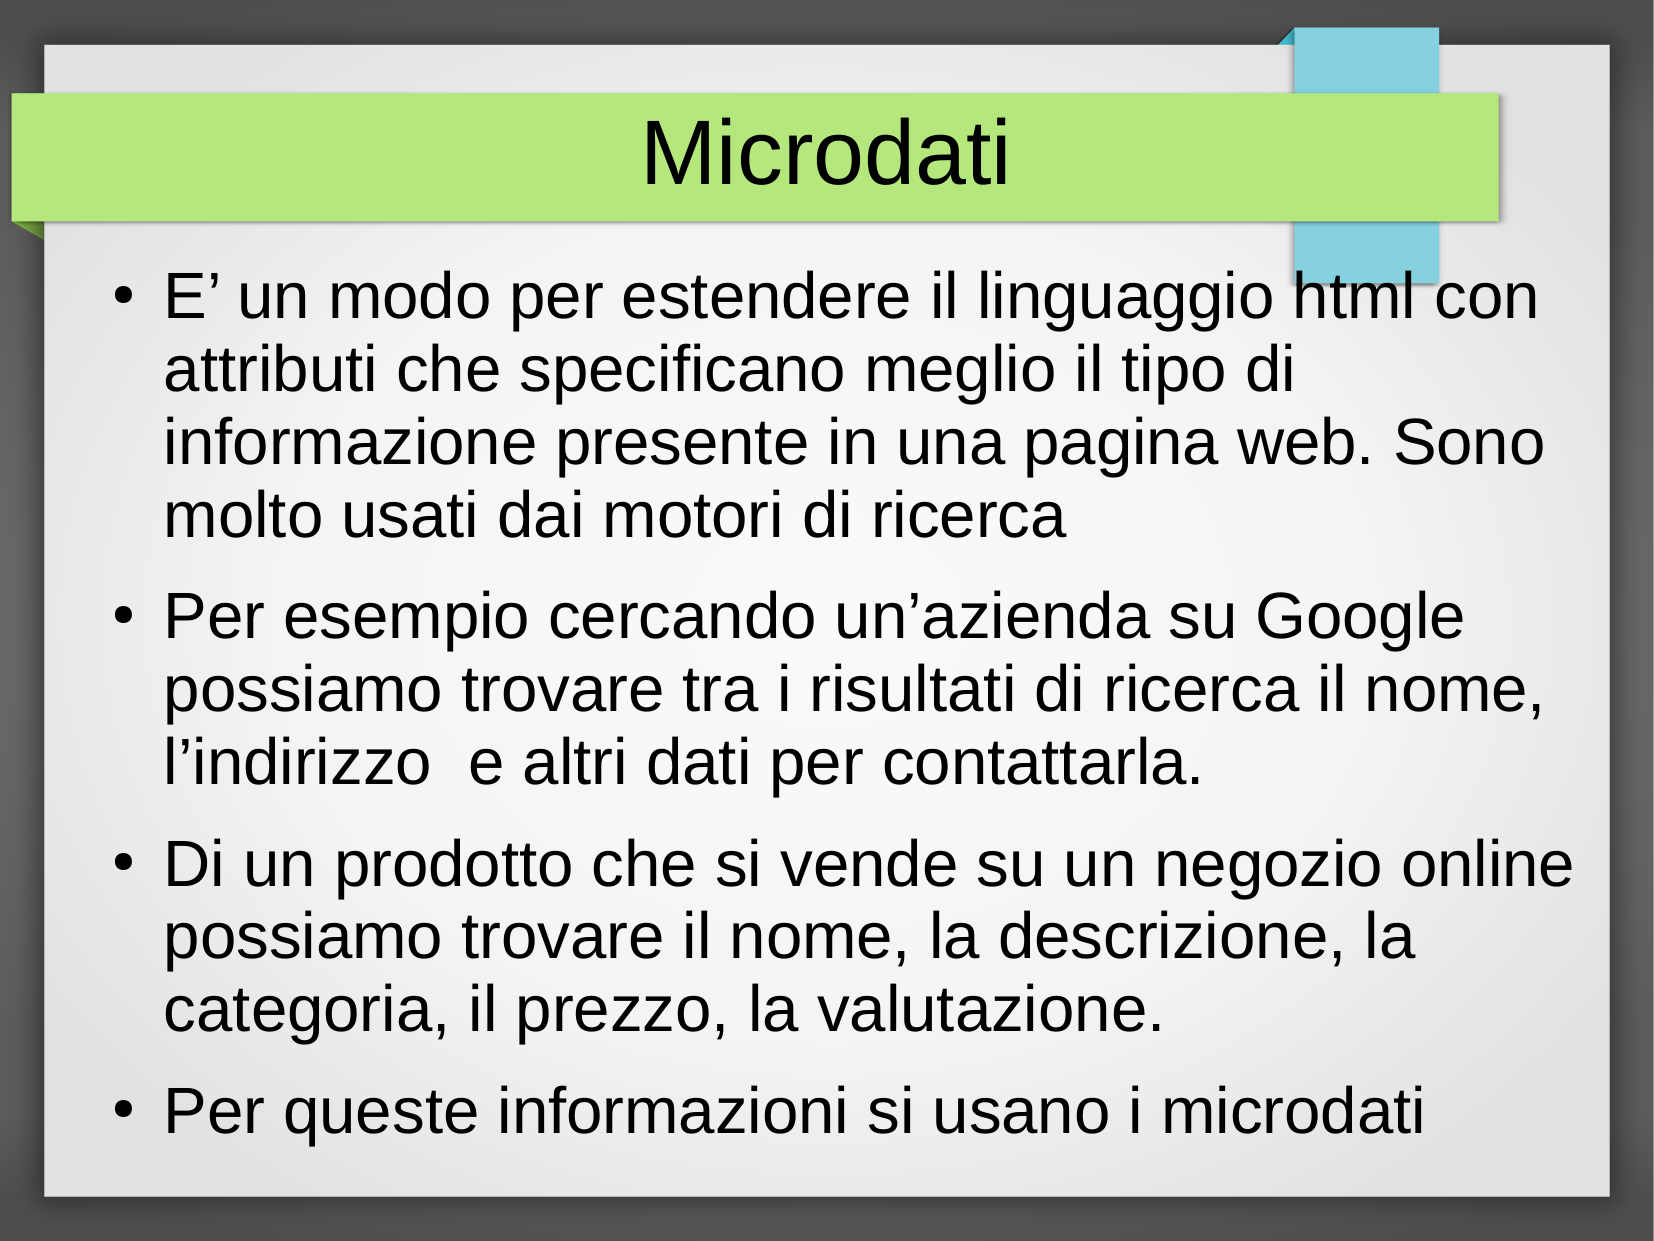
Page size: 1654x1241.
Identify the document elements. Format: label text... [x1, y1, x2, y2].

title Microdati [82, 49, 1571, 257]
list E’ un modo per estendere il linguaggio html con attributi che specificano meglio il tipo di informazione presente in una pagina web. Sono molto usati dai motori di ricerca Per esempio cercando un’azienda su Google possiamo trovare tra i risultati di ricerca il nome, l’indirizzo e altri dati per contattarla. Di un prodotto che si vende su un negozio online possiamo trovare il nome, la descrizione, la categoria, il prezzo, la valutazione. Per queste informazioni si usano i microdati [94, 259, 1583, 1151]
picture [0, 0, 1654, 1241]
